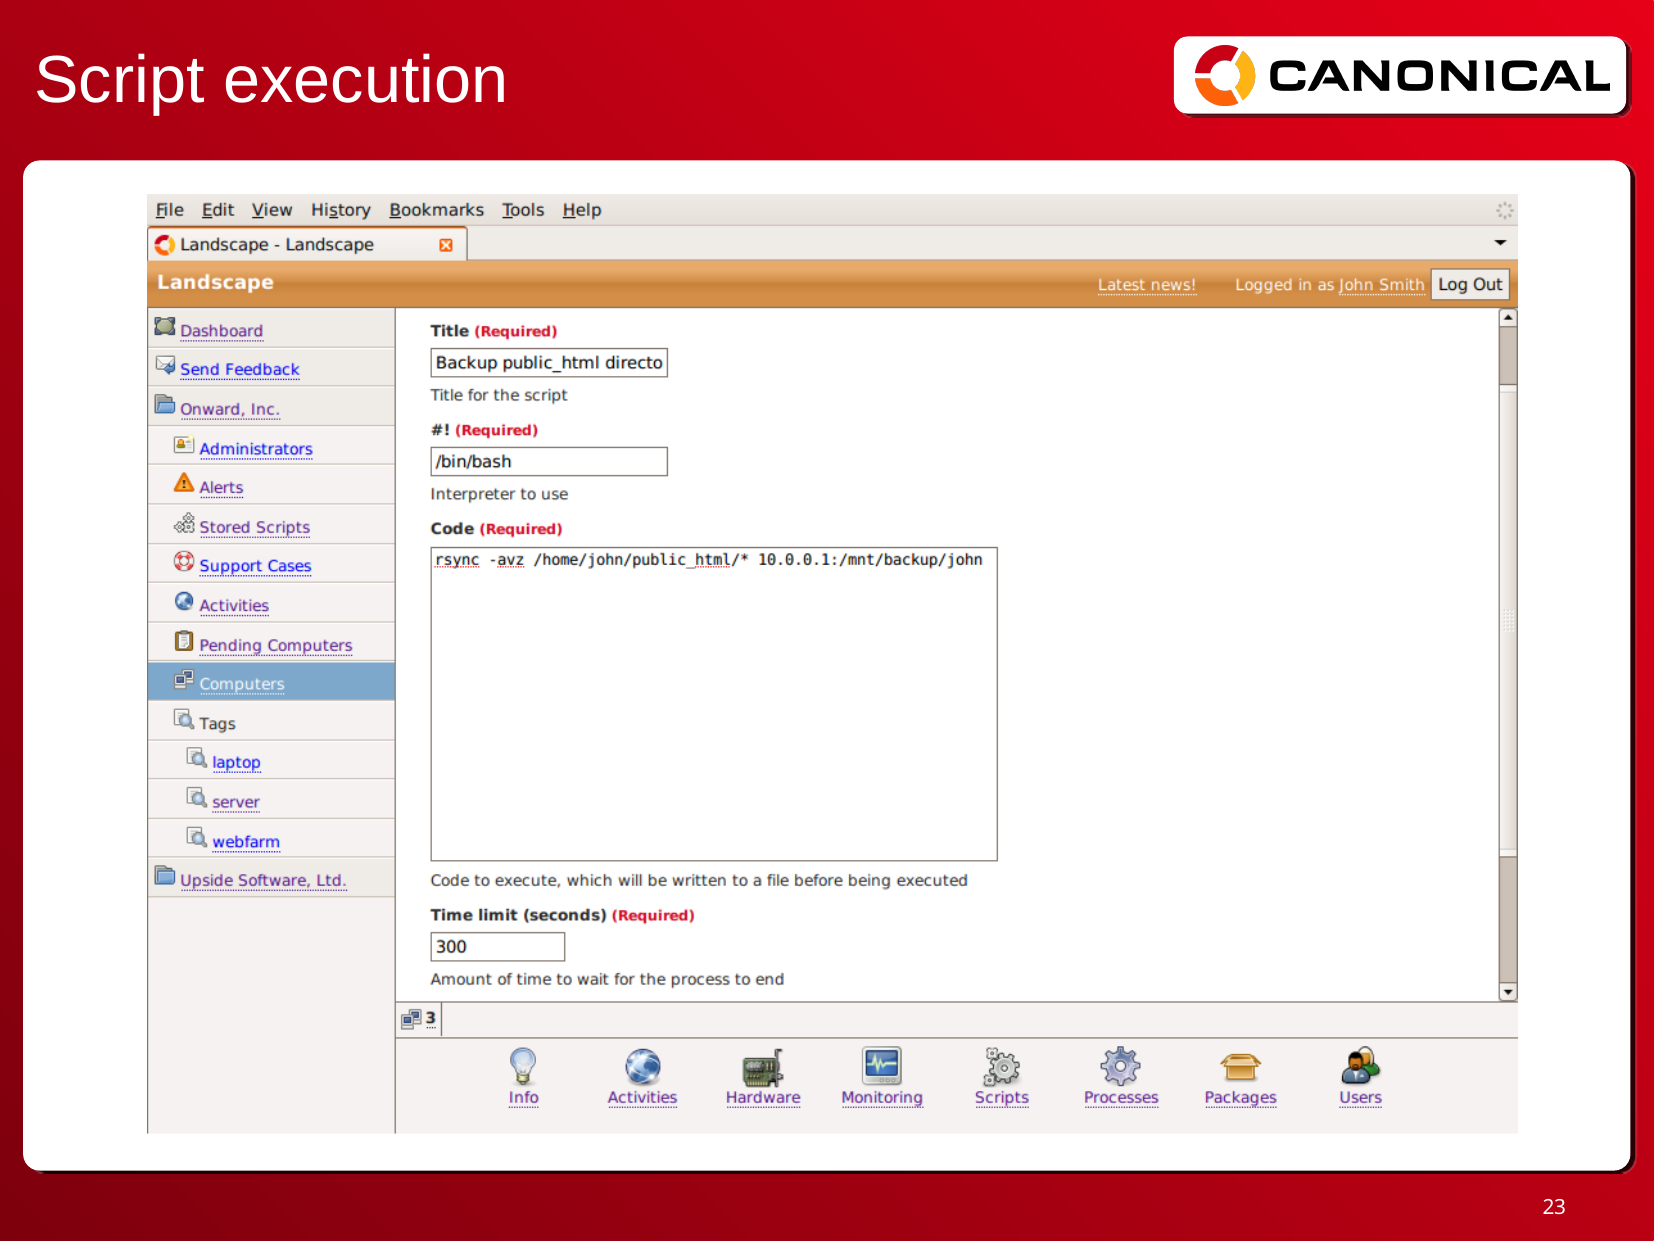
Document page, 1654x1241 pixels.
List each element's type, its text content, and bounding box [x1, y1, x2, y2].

picture [1548, 45, 1610, 106]
title Script execution [34, 19, 1548, 151]
picture [147, 194, 1518, 1136]
